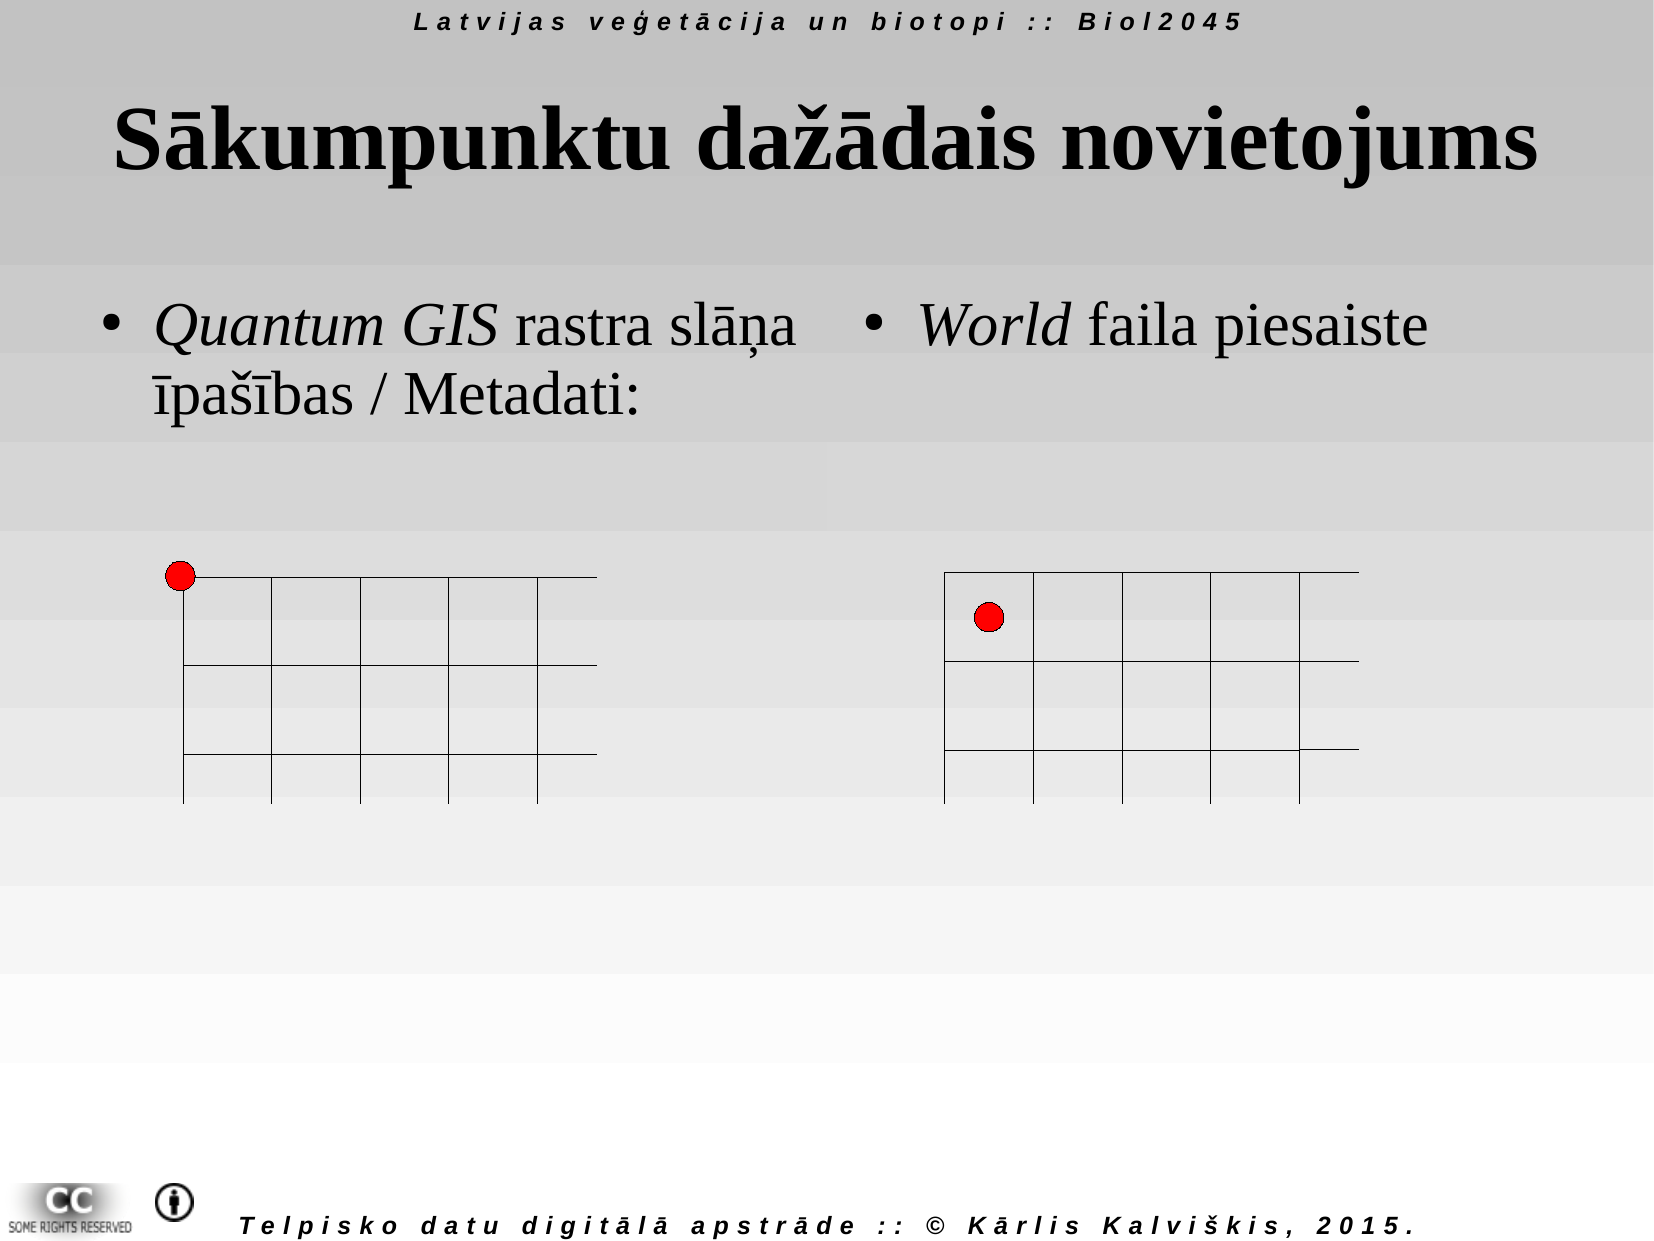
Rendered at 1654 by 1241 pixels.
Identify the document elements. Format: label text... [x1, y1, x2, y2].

title Sākumpunktu dažādais novietojums [29, 43, 1625, 234]
list World faila piesaiste [845, 289, 1572, 1098]
text_box [974, 602, 1004, 632]
list Quantum GIS rastra slāņa īpašības / Metadati: [82, 289, 809, 1113]
picture [0, 0, 1654, 1241]
text_box [165, 561, 196, 591]
